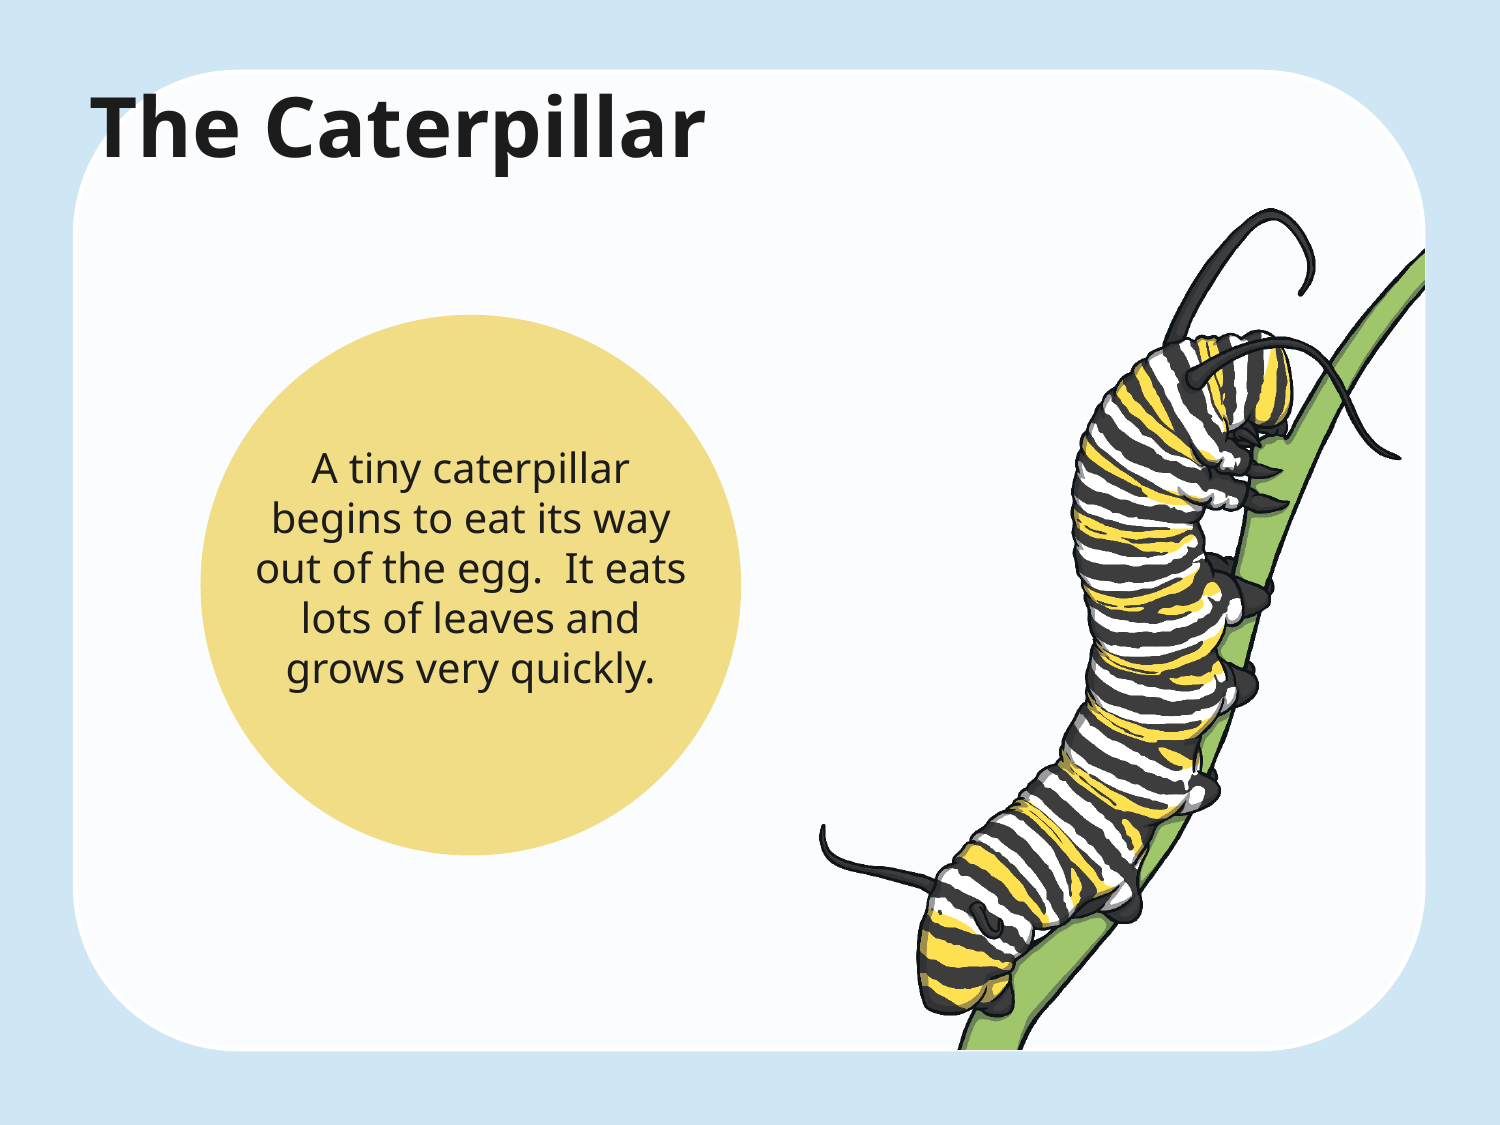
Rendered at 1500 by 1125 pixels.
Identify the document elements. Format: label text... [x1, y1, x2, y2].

text_box [200, 314, 742, 856]
title The Caterpillar [75, 78, 1424, 242]
picture [819, 208, 1425, 1050]
text_box A tiny caterpillar begins to eat its way out of the egg. It eats lots of leaves and grows very quickly. [253, 430, 689, 705]
